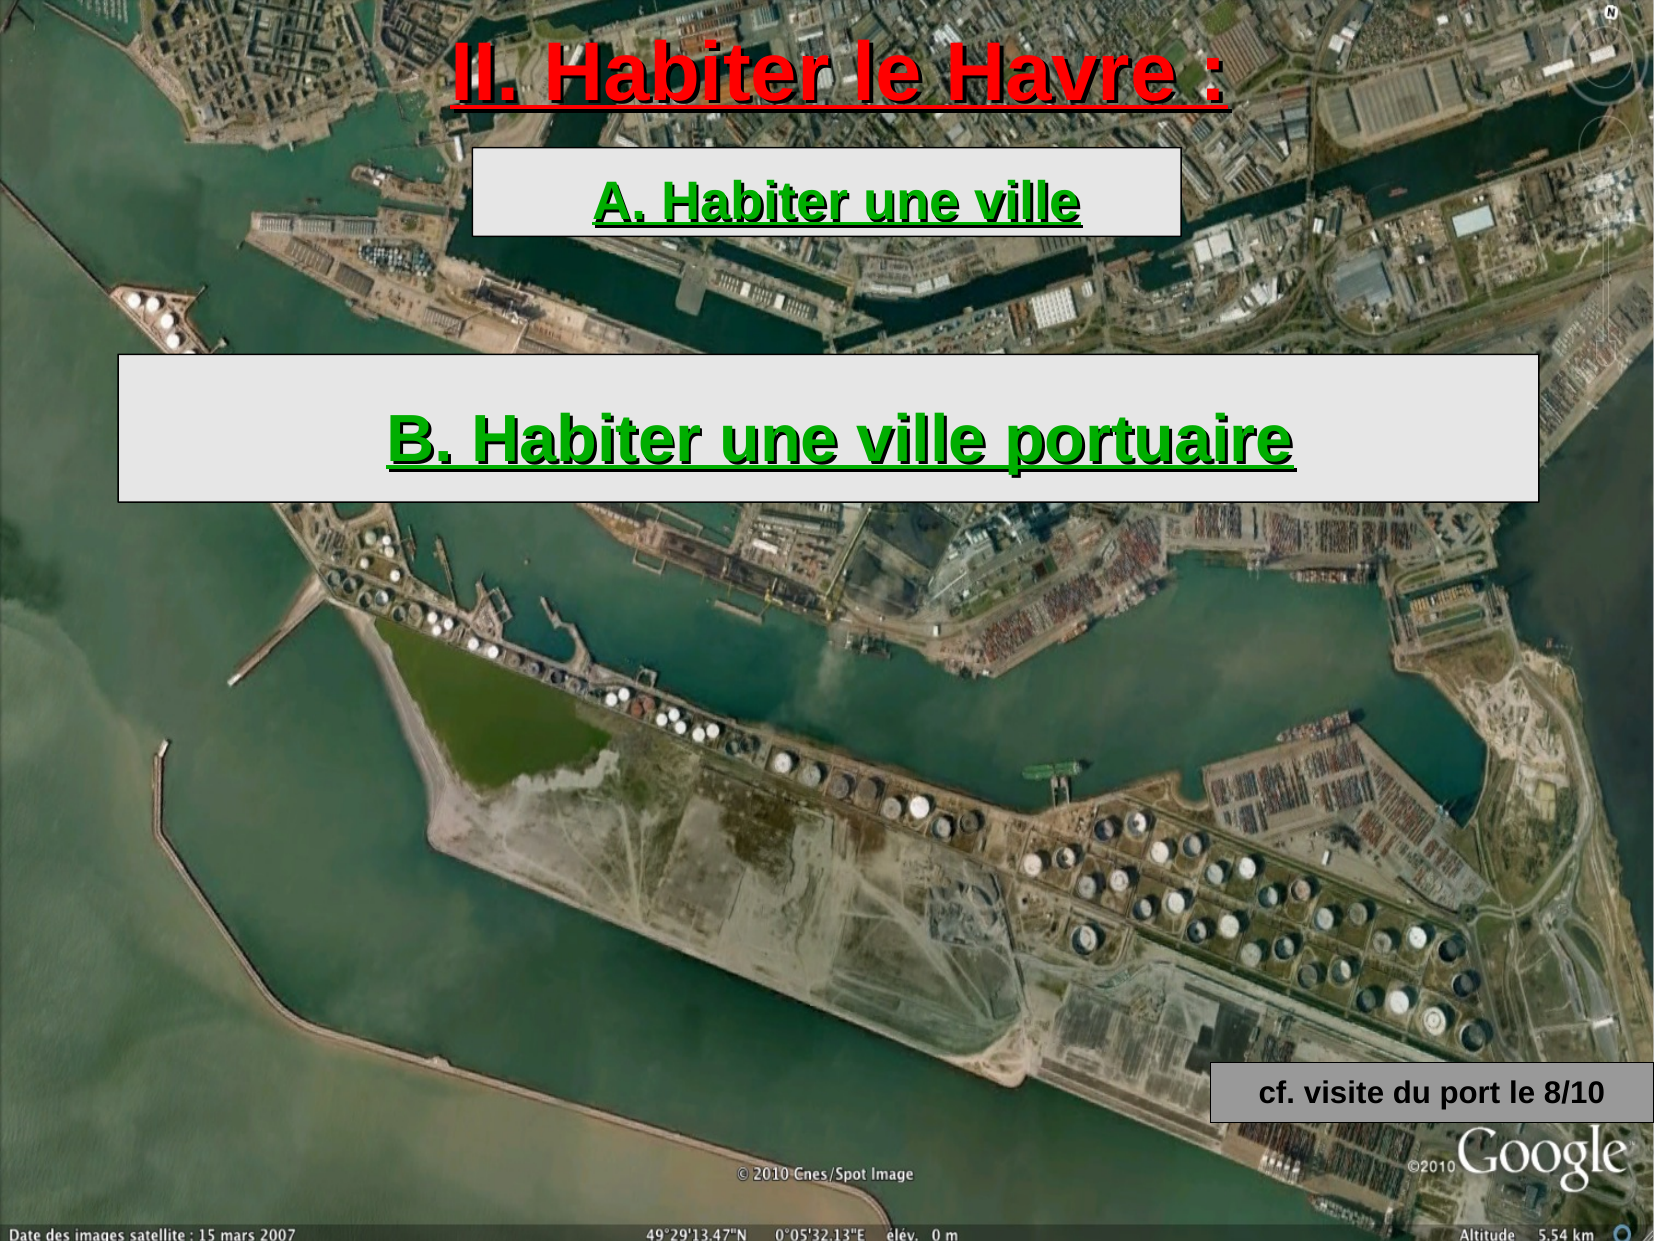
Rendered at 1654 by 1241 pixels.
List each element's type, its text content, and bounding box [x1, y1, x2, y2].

picture [0, 0, 1654, 1241]
text_box [184, 160, 587, 243]
text_box A. Habiter une ville [472, 147, 1182, 237]
text_box II. Habiter le Havre : [29, 24, 1620, 119]
text_box cf. visite du port le 8/10 [1210, 1062, 1654, 1123]
text_box B. Habiter une ville portuaire [118, 354, 1539, 503]
